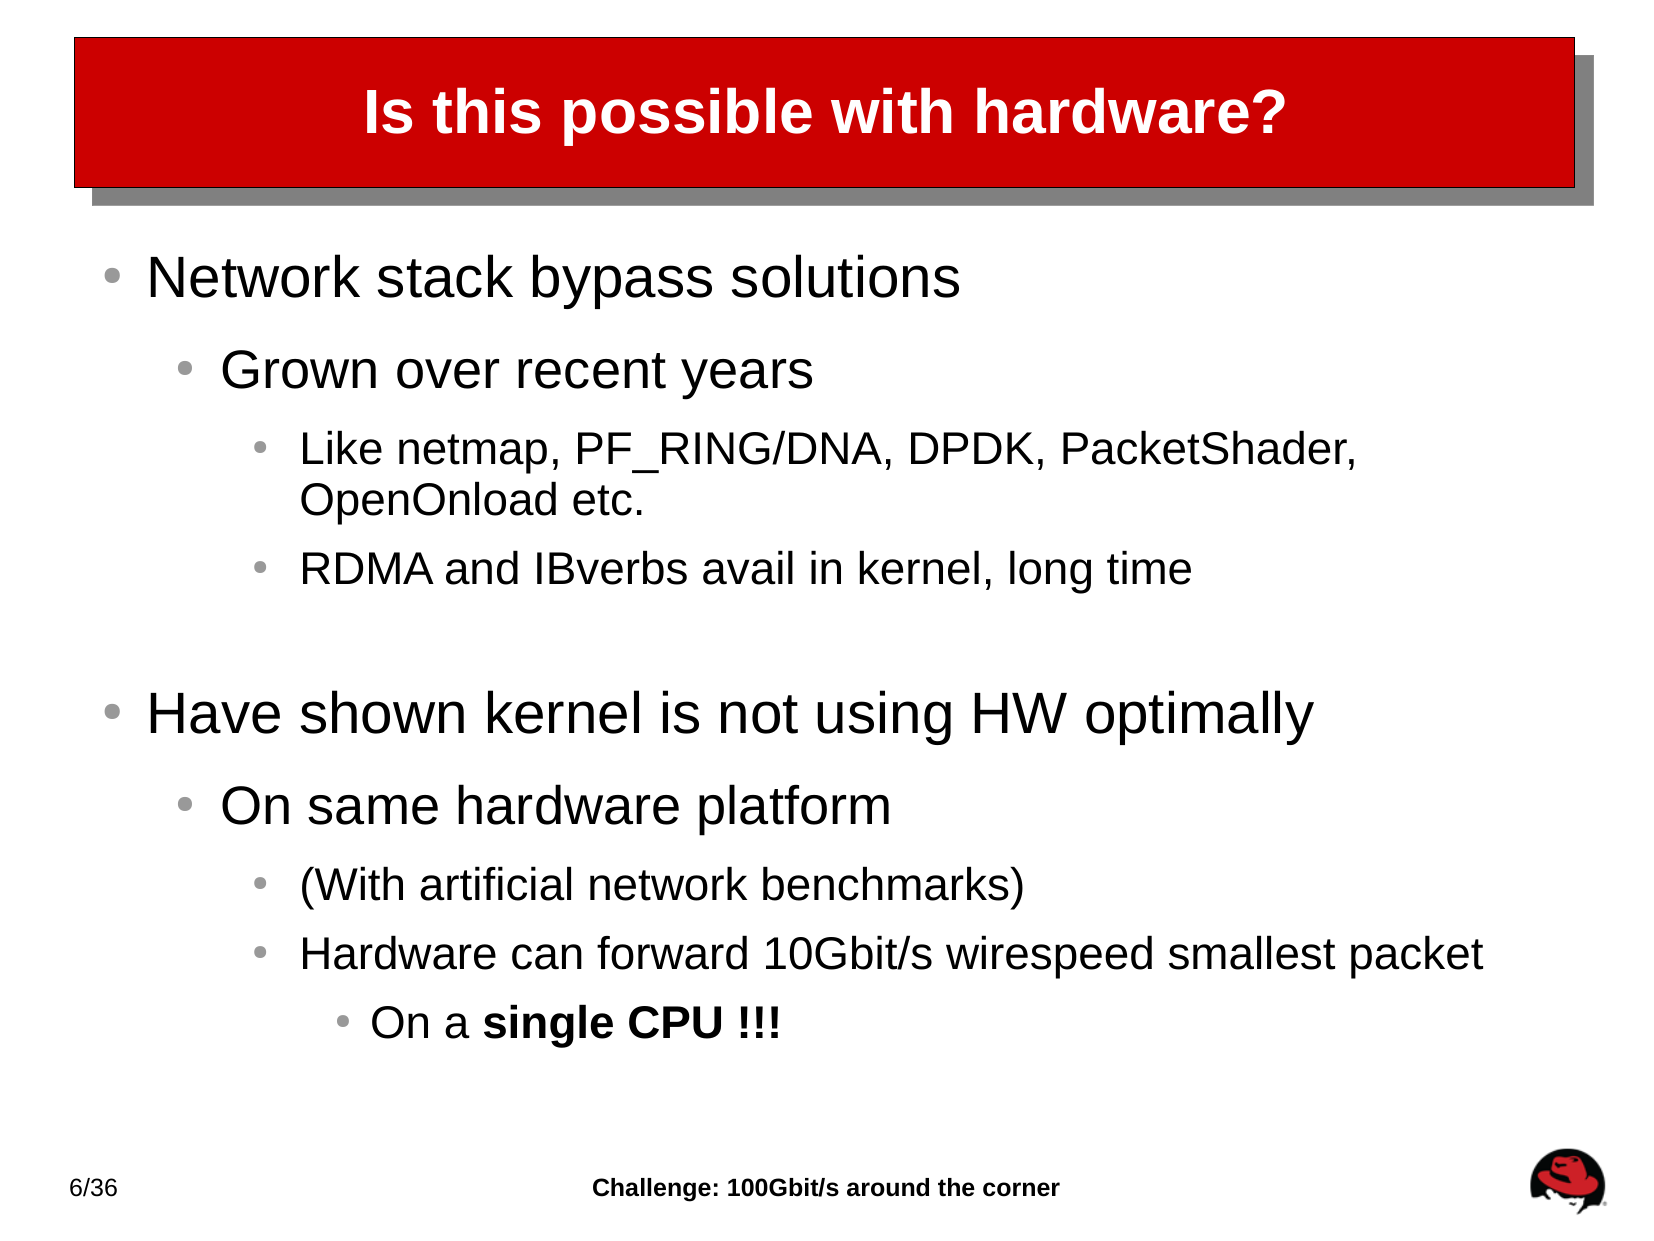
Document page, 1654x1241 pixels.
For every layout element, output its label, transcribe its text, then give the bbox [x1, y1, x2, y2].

title Is this possible with hardware? [82, 37, 1571, 188]
picture [1529, 1146, 1613, 1224]
list Network stack bypass solutions Grown over recent years Like netmap, PF_RING/DNA, DPDK, PacketShader, OpenOnload etc. RDMA and IBverbs avail in kernel, long time Have shown kernel is not using HW optimally On same hardware platform (With artificial network benchmarks) Hardware can forward 10Gbit/s wirespeed smallest packet On a single CPU !!! [86, 244, 1575, 1078]
